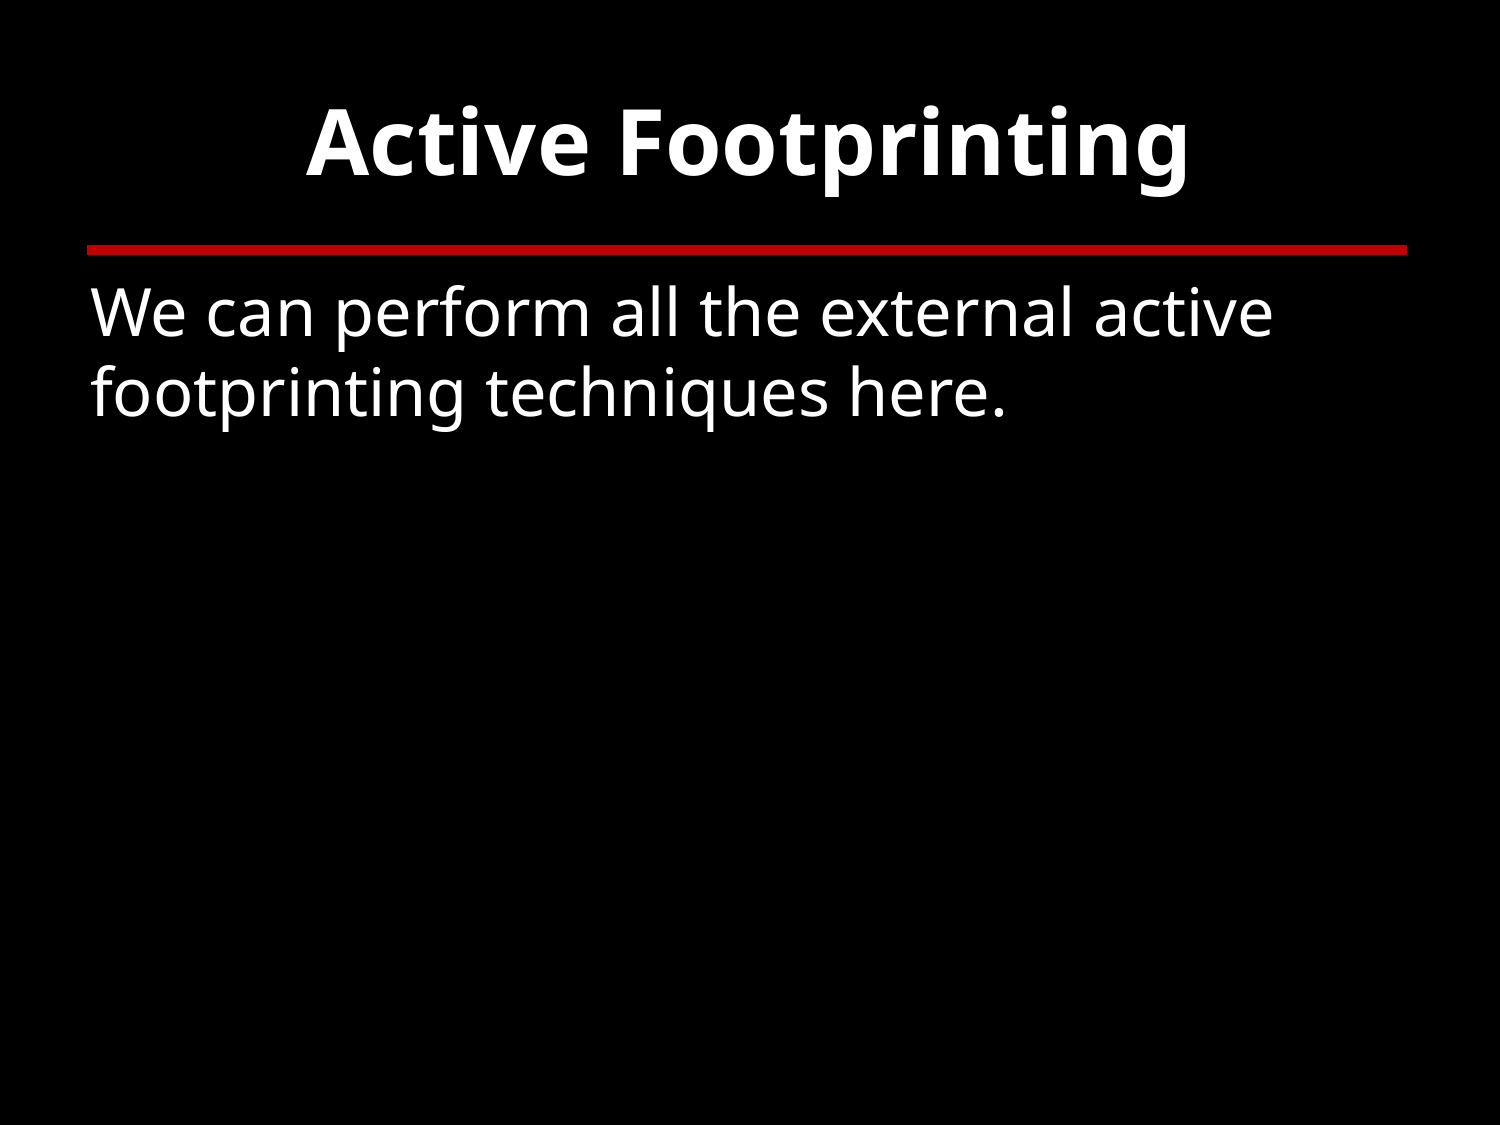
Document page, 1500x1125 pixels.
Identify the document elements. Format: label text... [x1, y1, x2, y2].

list We can perform all the external active footprinting techniques here. [75, 262, 1425, 1005]
title Active Footprinting [75, 45, 1425, 233]
